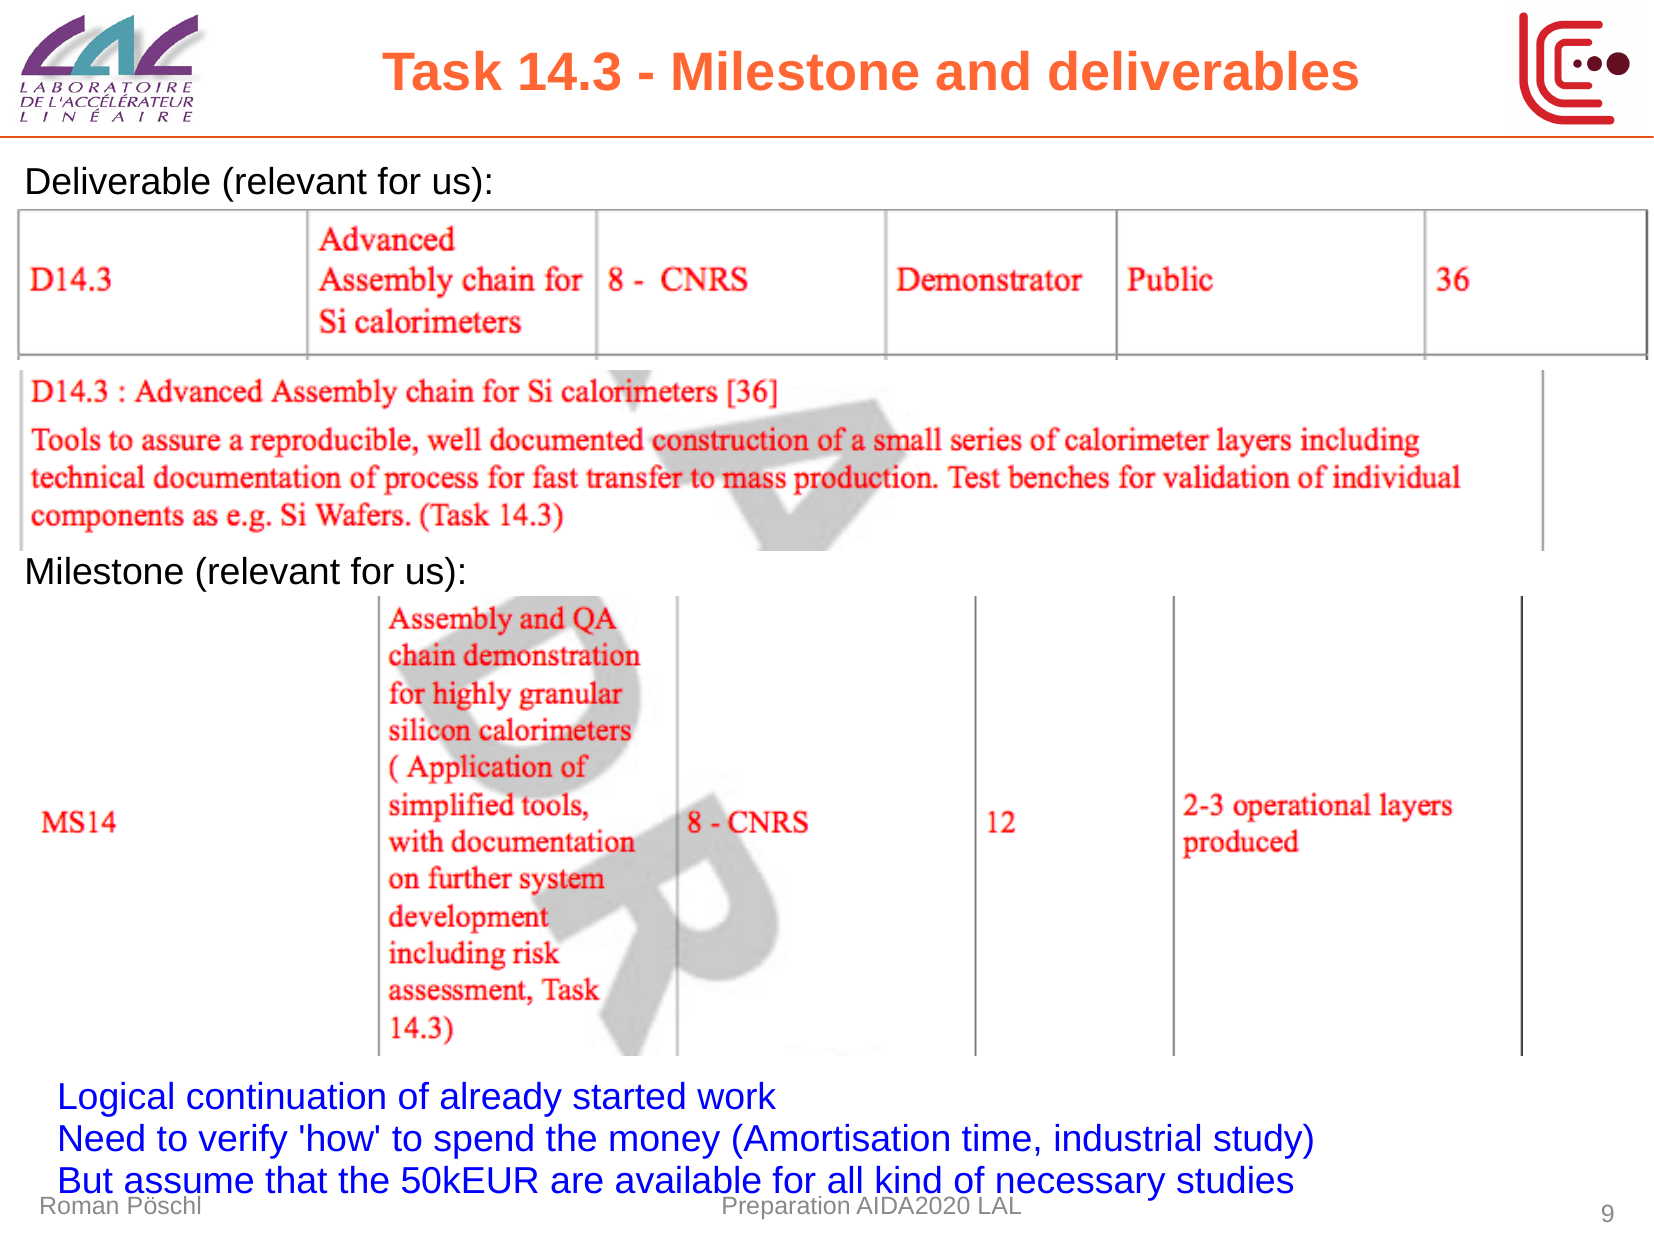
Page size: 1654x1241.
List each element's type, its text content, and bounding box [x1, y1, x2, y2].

picture [1508, 2, 1641, 135]
text_box Logical continuation of already started work Need to verify 'how' to spend the money (Amortisation time, industrial study) But assume that the 50kEUR are available for all kind of necessary studies [42, 1067, 1333, 1209]
title Task 14.3 - Milestone and deliverables [128, 29, 1617, 113]
picture [34, 596, 1523, 1056]
picture [15, 10, 211, 125]
text_box Deliverable (relevant for us): [9, 153, 511, 211]
picture [14, 209, 1654, 361]
picture [18, 370, 1546, 551]
text_box Milestone (relevant for us): [9, 542, 484, 600]
